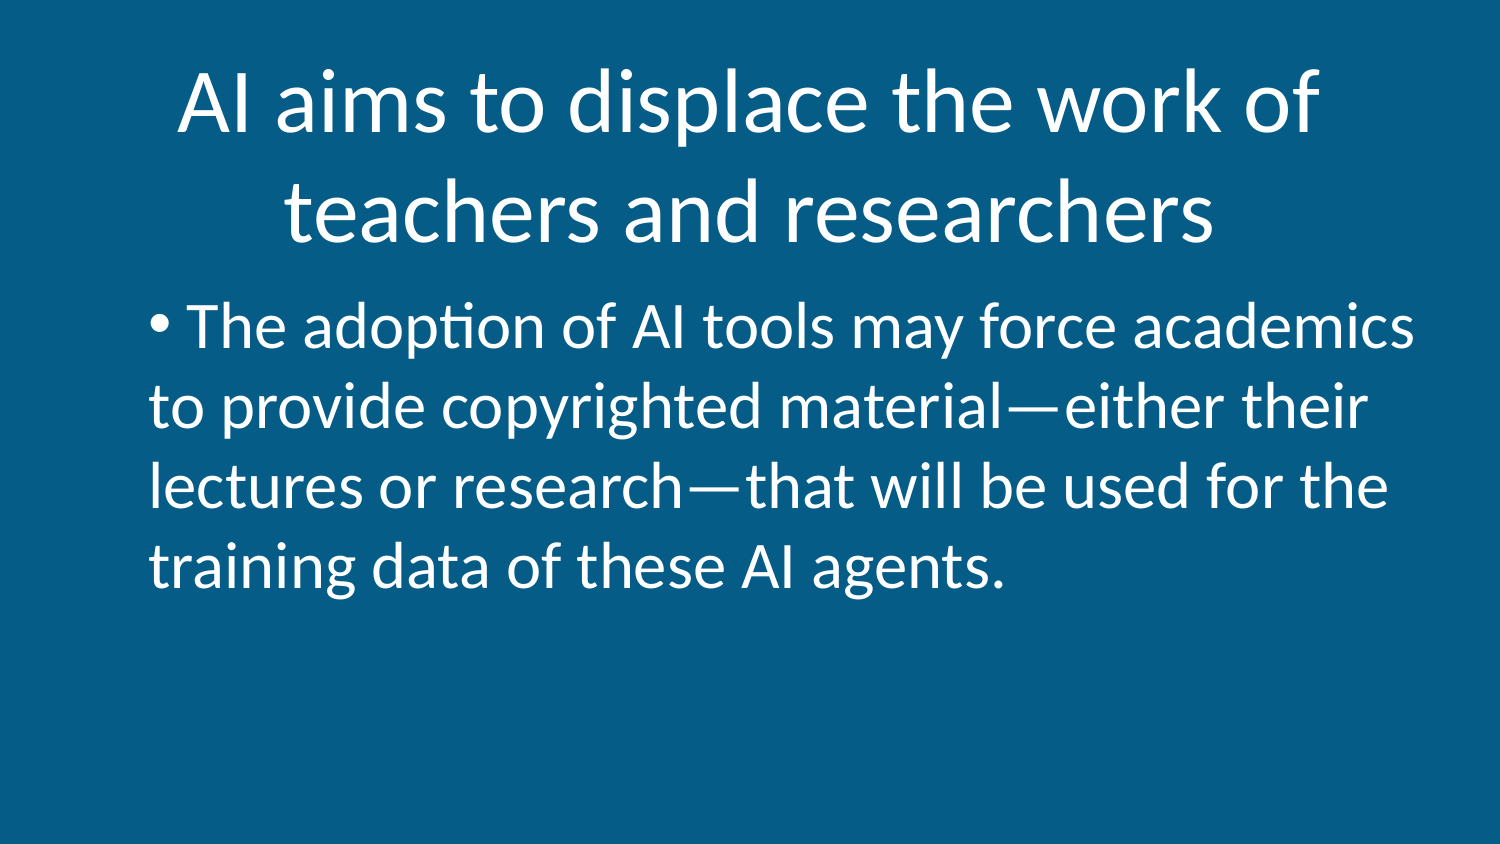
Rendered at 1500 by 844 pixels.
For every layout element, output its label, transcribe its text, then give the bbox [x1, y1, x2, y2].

list The adoption of AI tools may force academics to provide copyrighted material—either their lectures or research—that will be used for the training data of these AI agents. [75, 274, 1465, 844]
title AI aims to displace the work of teachers and researchers [75, 33, 1425, 175]
